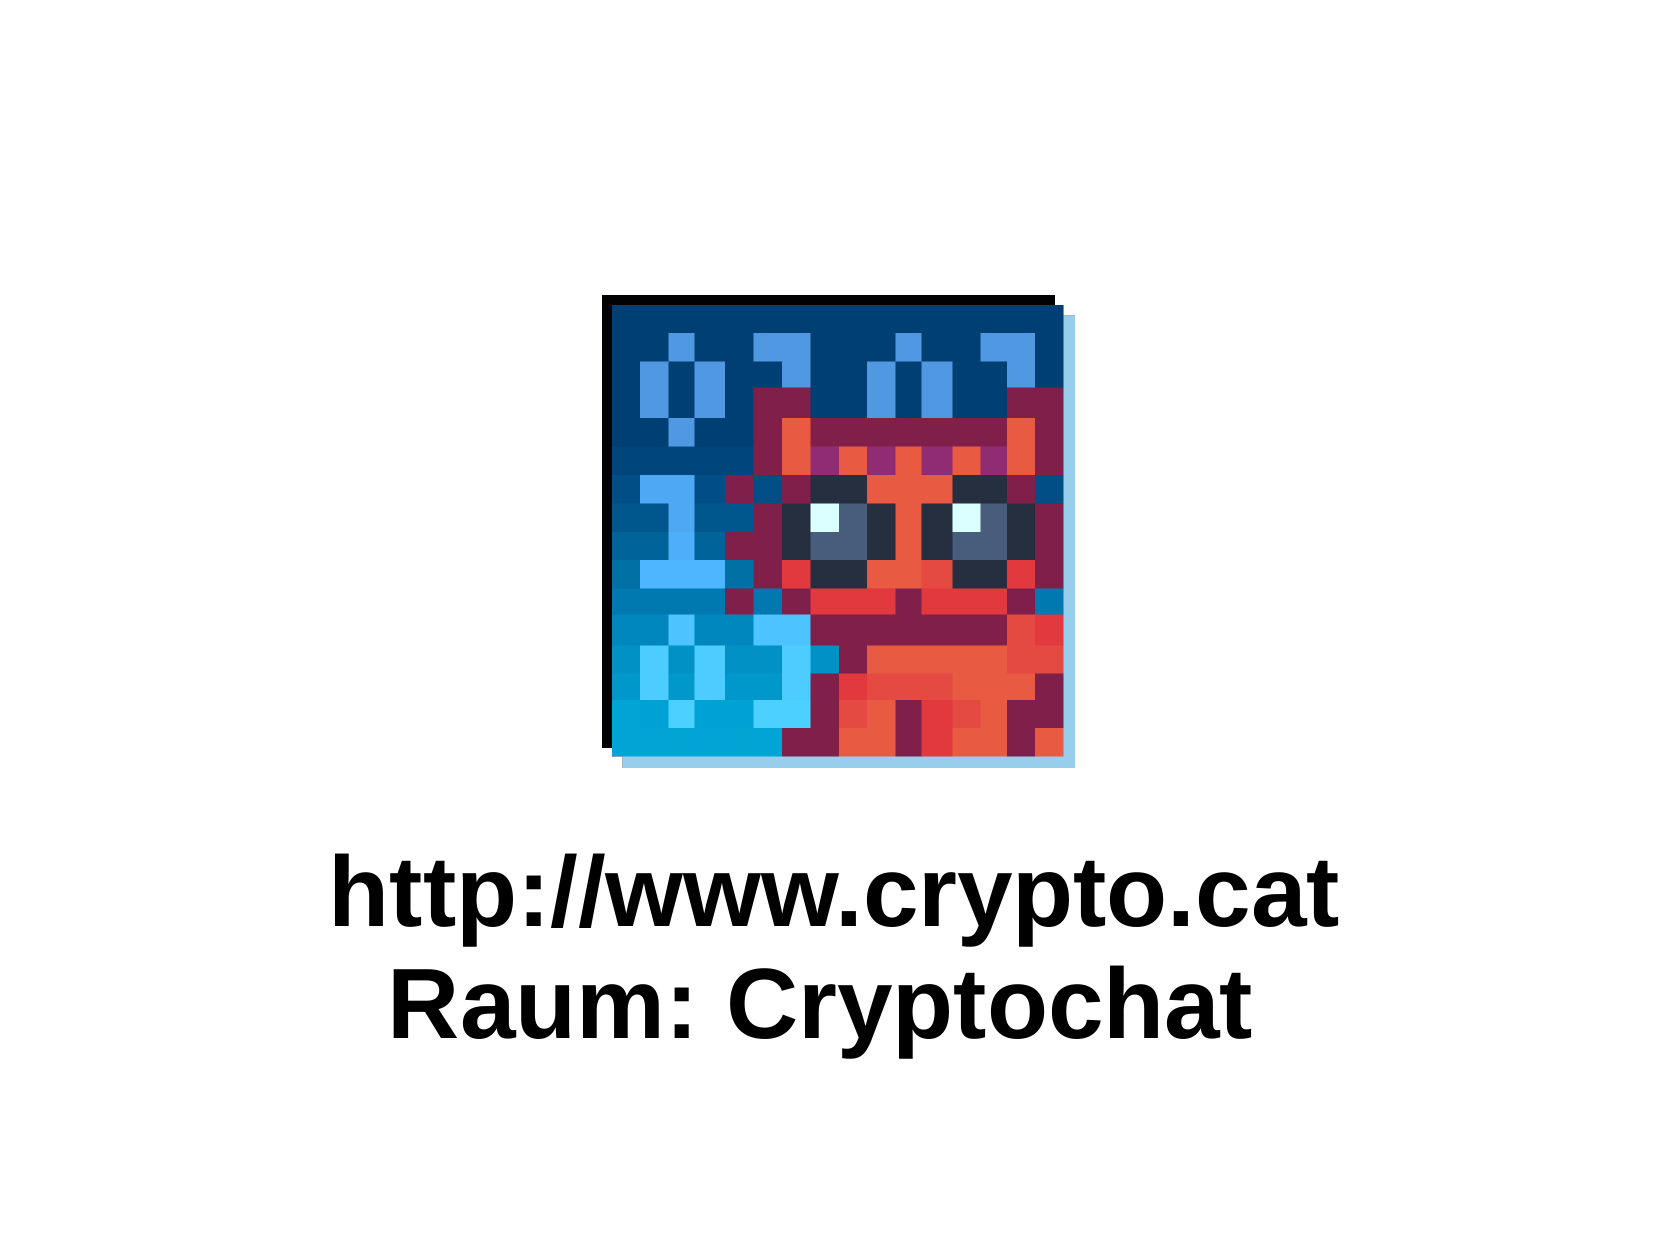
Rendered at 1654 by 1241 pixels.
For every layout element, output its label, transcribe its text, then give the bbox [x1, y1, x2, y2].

picture [602, 295, 1075, 768]
subtitle http://www.crypto.cat Raum: Cryptochat [200, 803, 1441, 1093]
